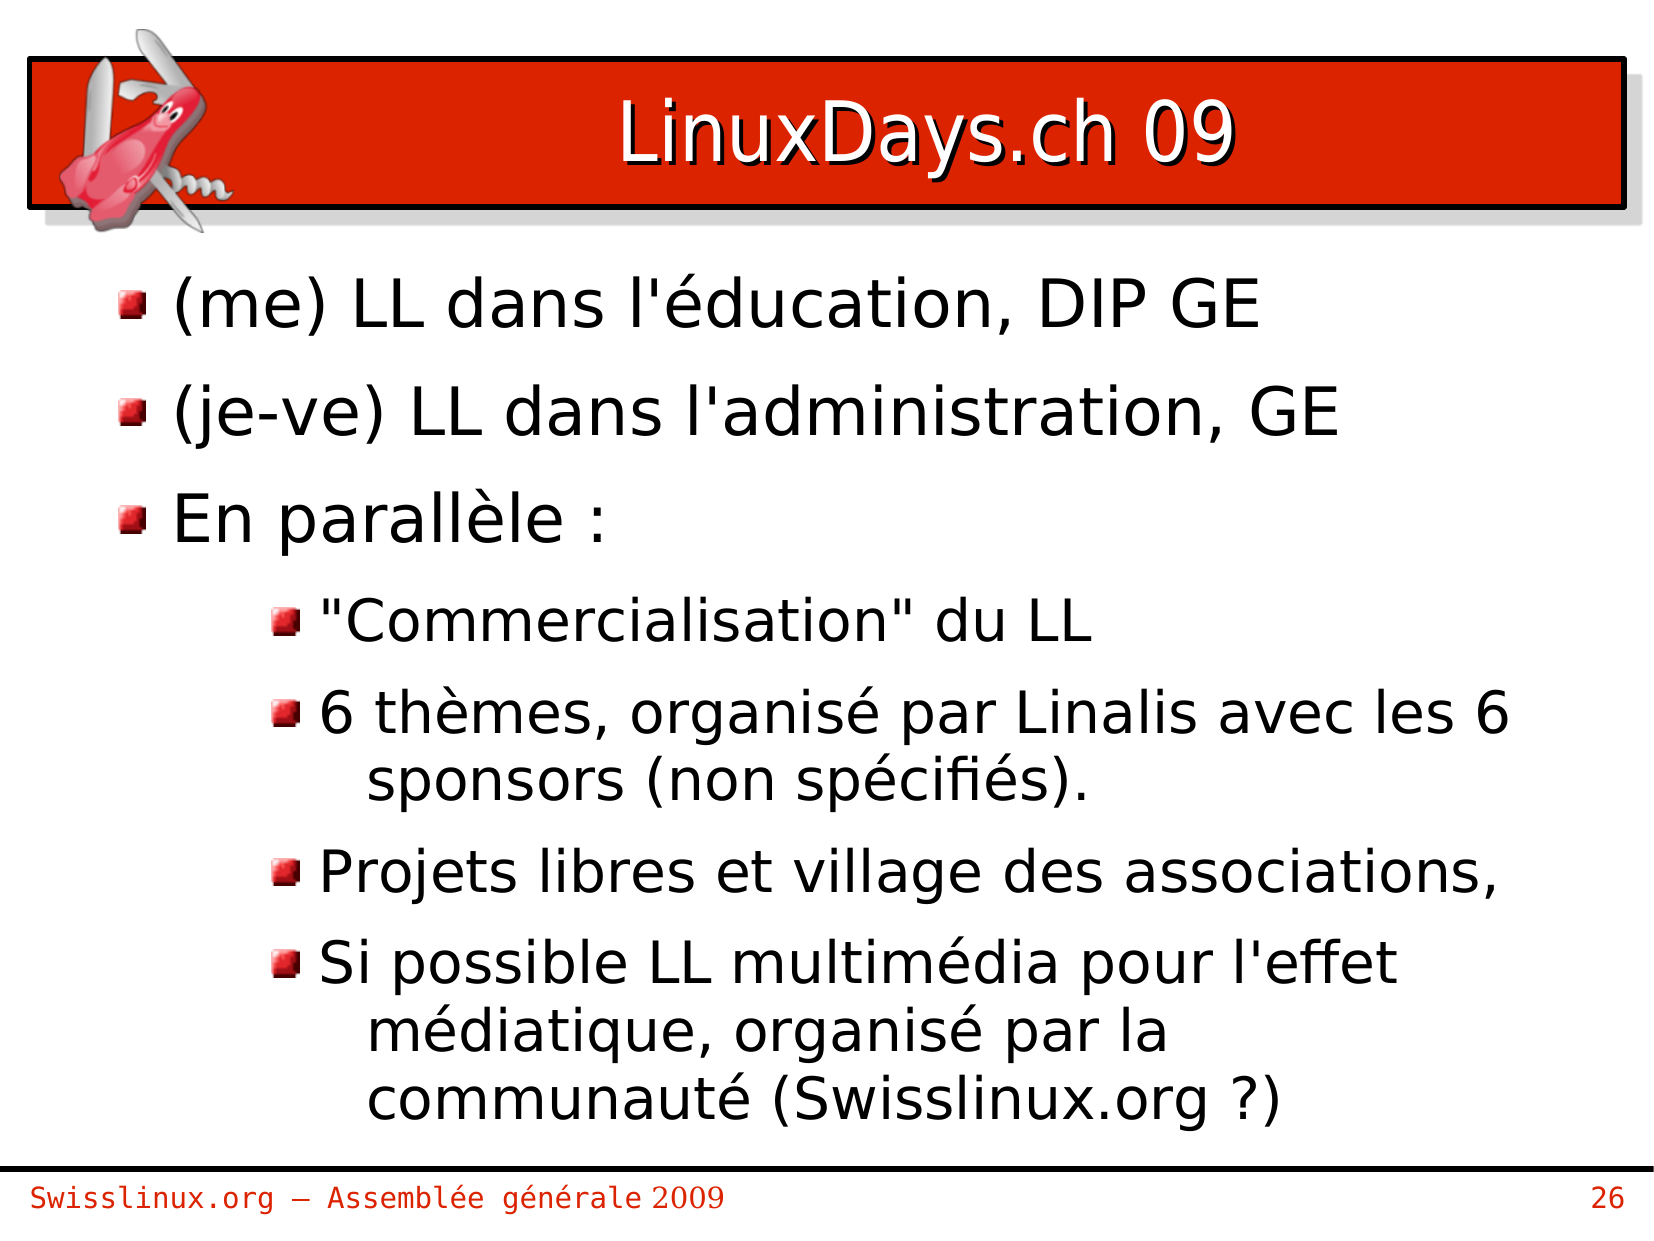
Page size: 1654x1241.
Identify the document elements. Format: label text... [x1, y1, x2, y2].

picture [59, 29, 234, 233]
title LinuxDays.ch 09 [259, 84, 1595, 182]
list (me) LL dans l'éducation, DIP GE (je-ve) LL dans l'administration, GE En parallèle : "Commercialisation" du LL 6 thèmes, organisé par Linalis avec les 6 sponsors (non spécifiés). Projets libres et village des associations, Si possible LL multimédia pour l'effet médiatique, organisé par la communauté (Swisslinux.org ?) [82, 265, 1571, 1133]
